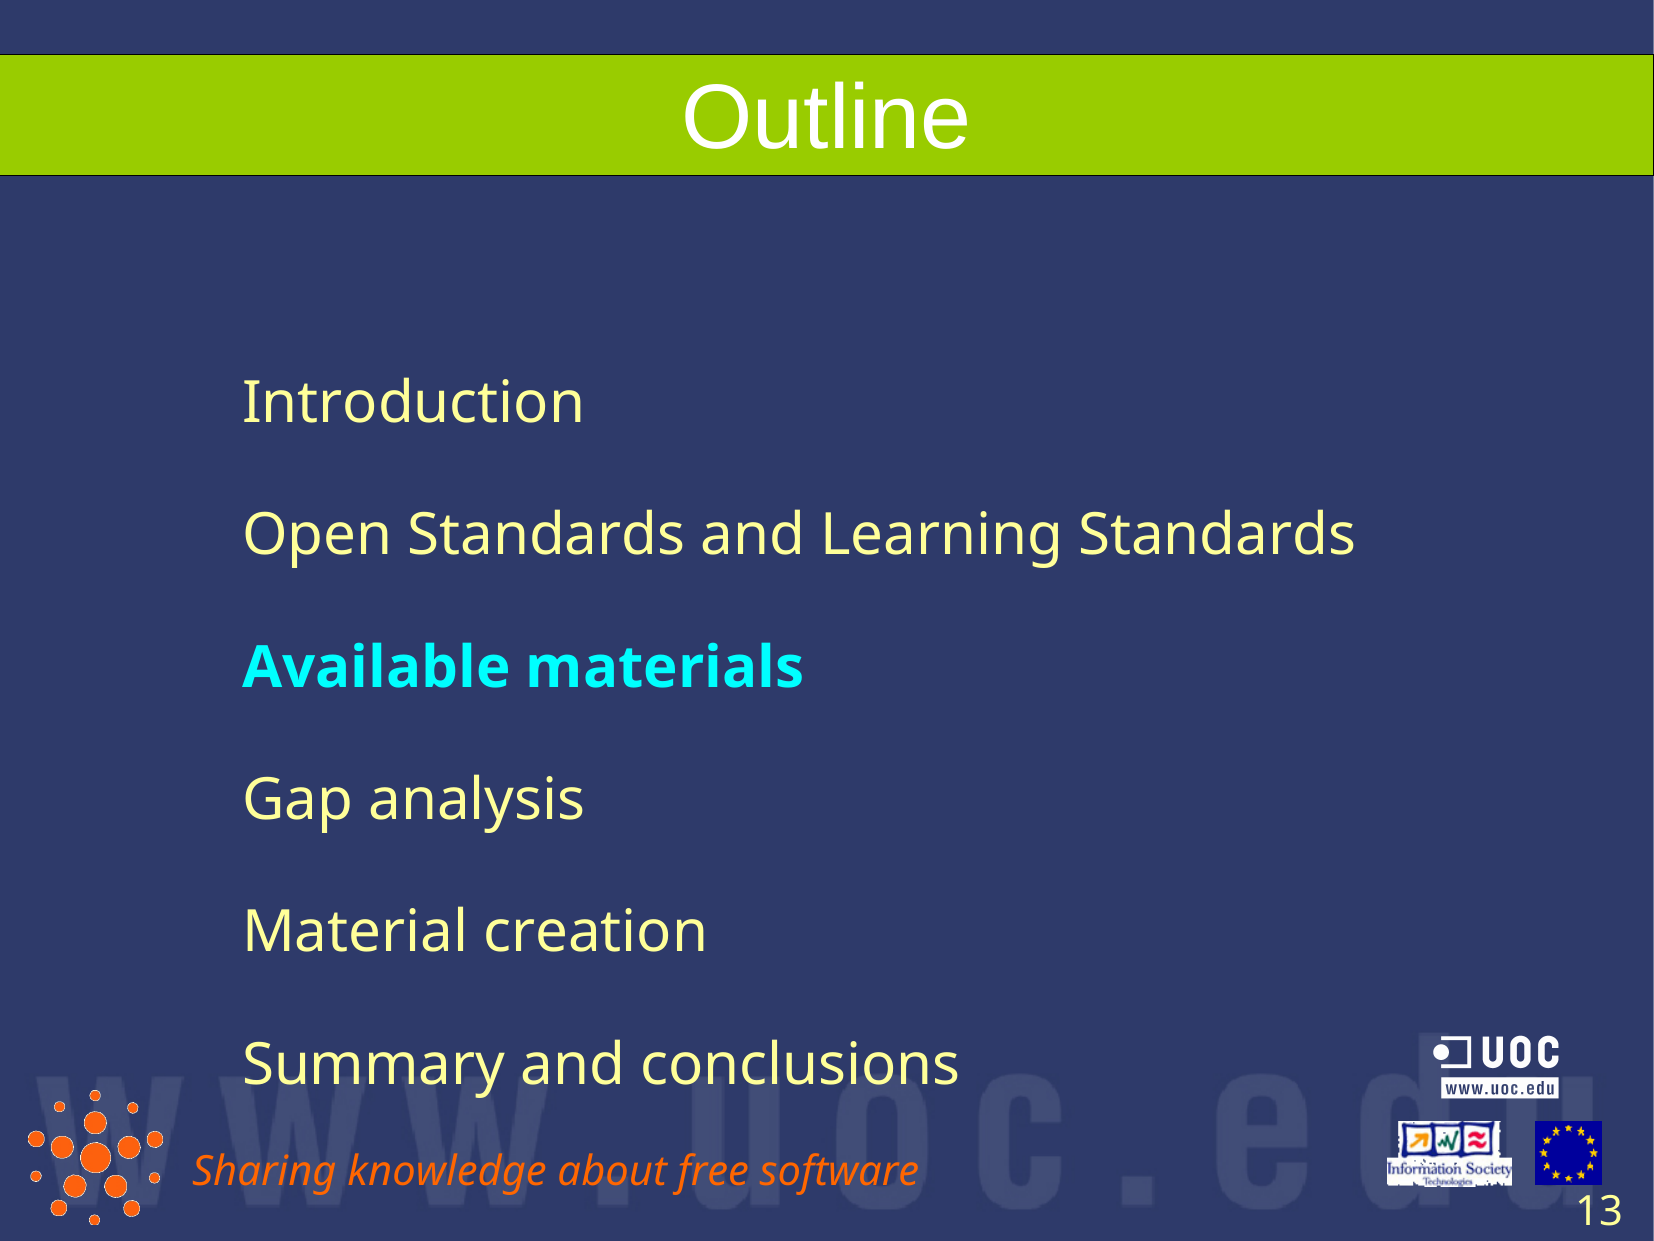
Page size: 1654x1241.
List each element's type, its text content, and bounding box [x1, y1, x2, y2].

title Outline [82, 48, 1571, 185]
picture [0, 176, 1654, 1241]
picture [0, 0, 1654, 54]
text_box Introduction Open Standards and Learning Standards Available materials Gap analysis Material creation Summary and conclusions [206, 204, 1514, 1014]
